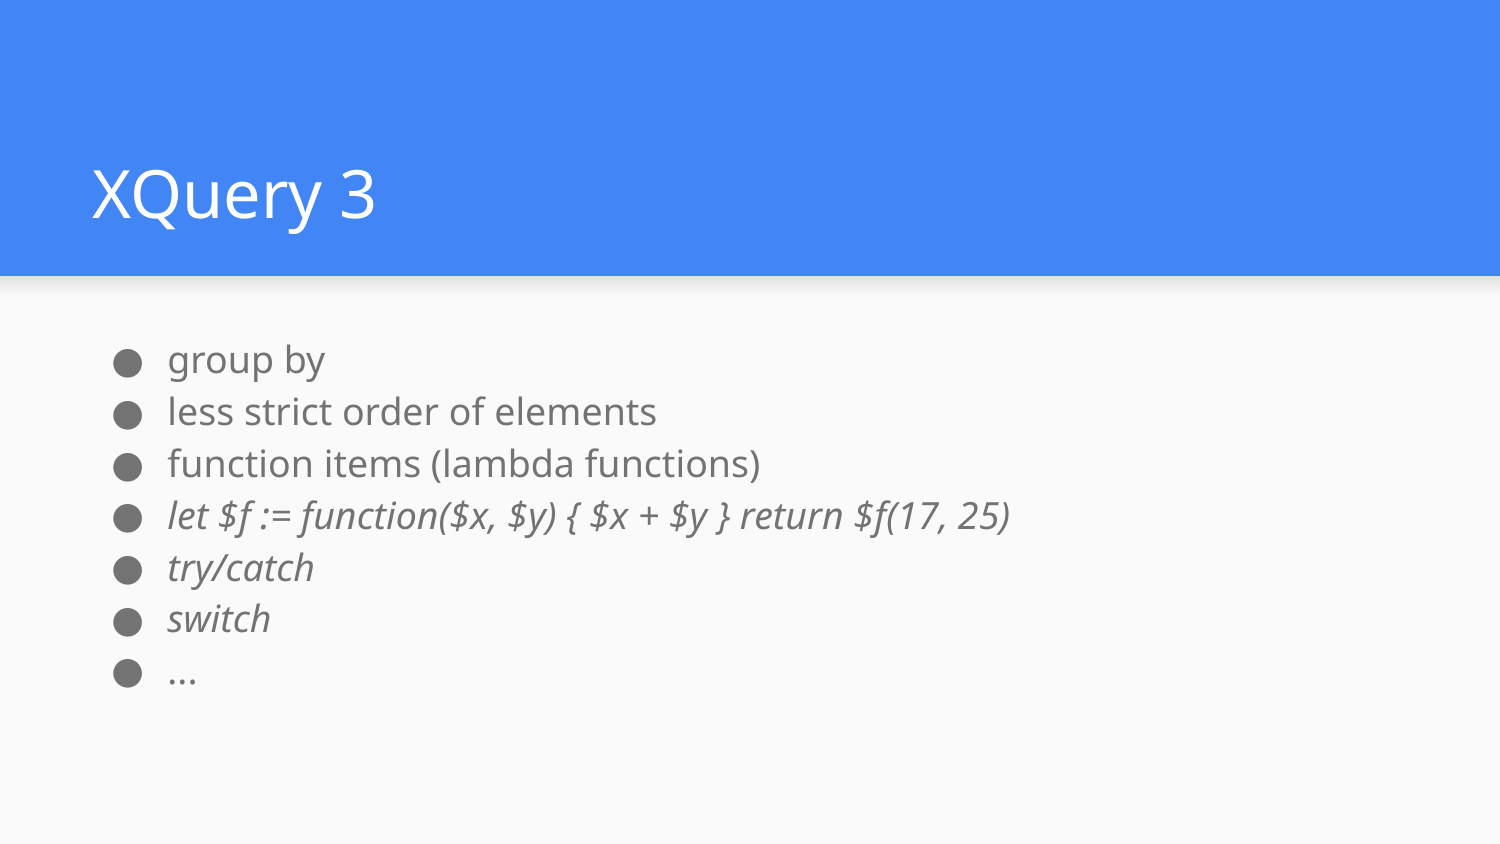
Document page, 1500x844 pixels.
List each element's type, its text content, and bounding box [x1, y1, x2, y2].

list group by less strict order of elements function items (lambda functions) let $f := function($x, $y) { $x + $y } return $f(17, 25) try/catch switch ... [77, 314, 1427, 760]
title XQuery 3 [77, 121, 1427, 248]
